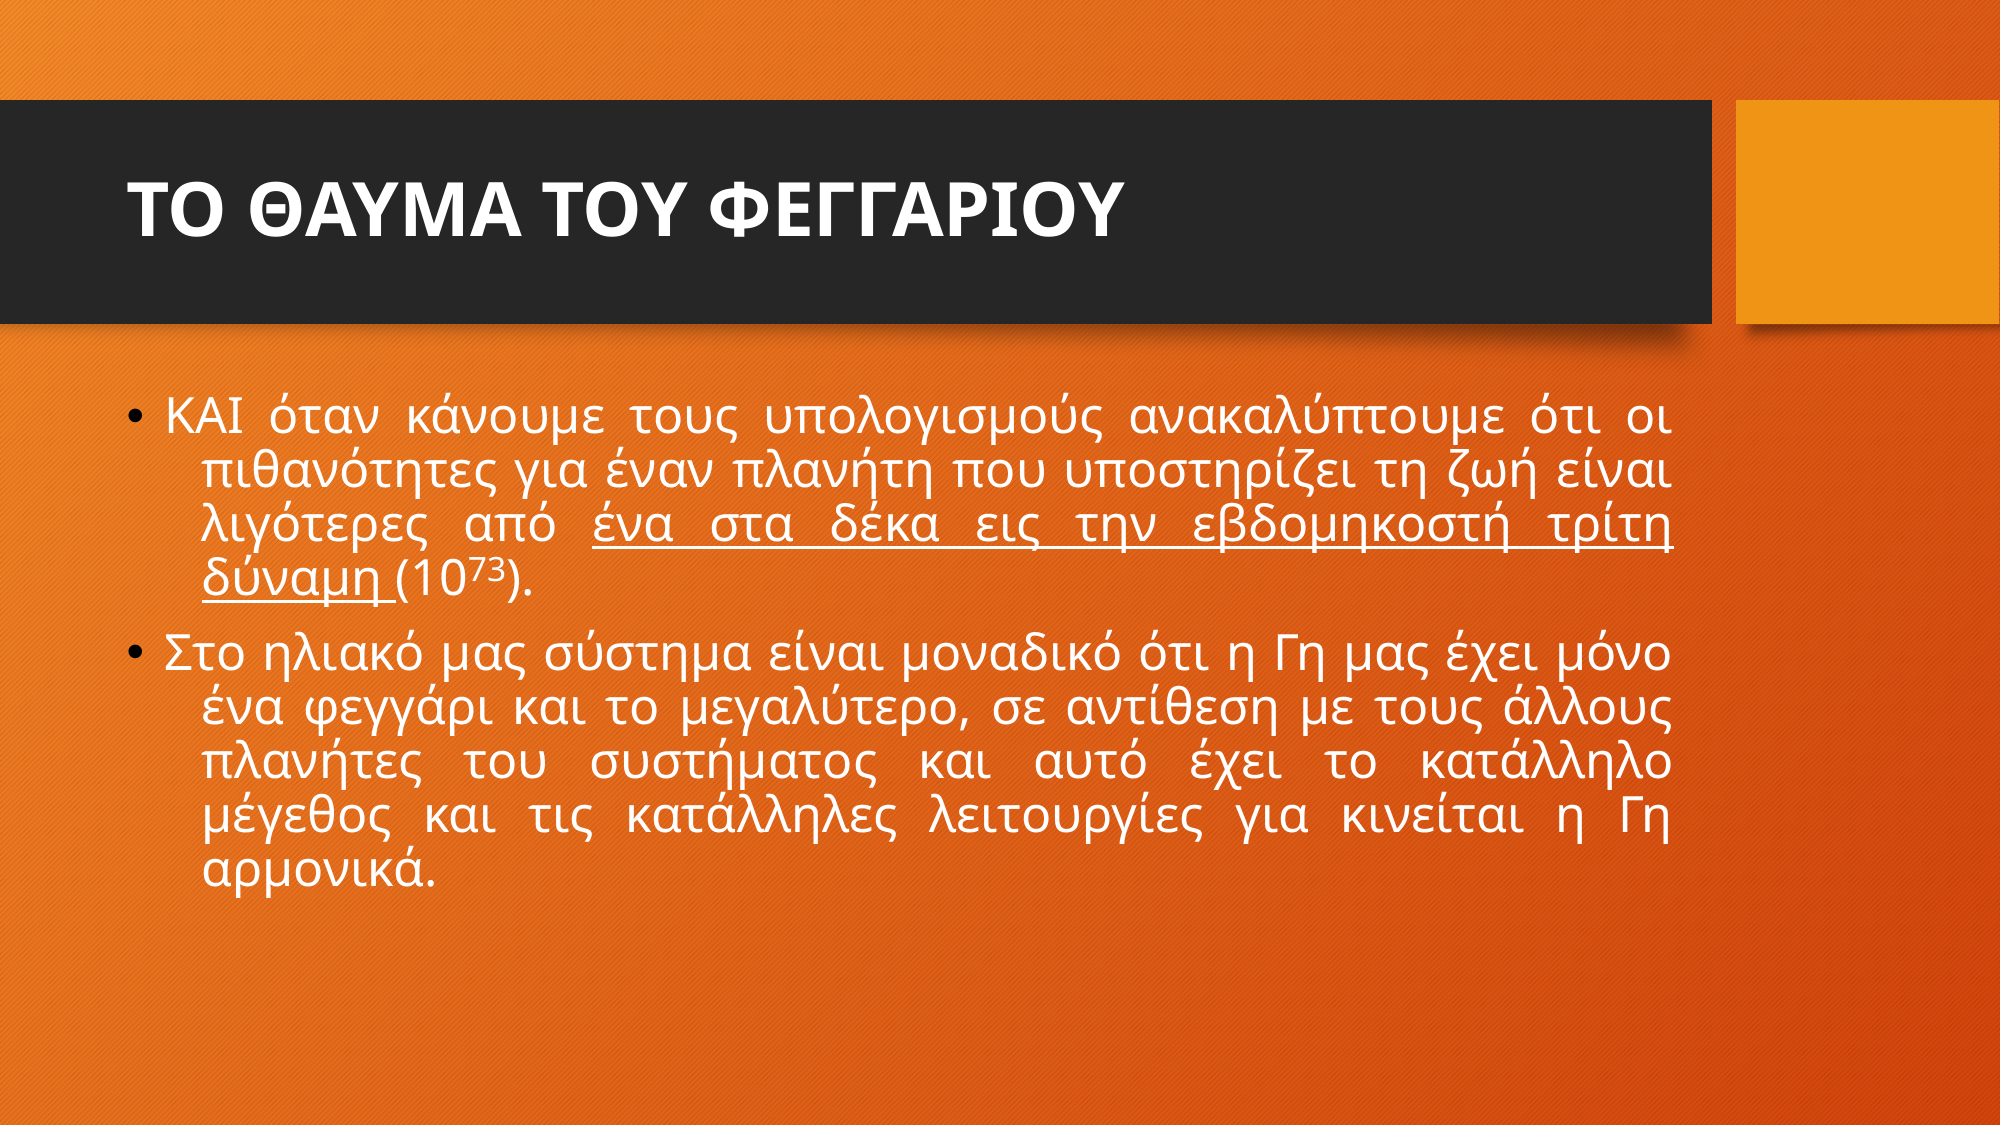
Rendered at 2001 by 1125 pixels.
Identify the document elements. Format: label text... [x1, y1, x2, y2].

list ΚΑΙ όταν κάνουμε τους υπολογισμούς ανακαλύπτουμε ότι οι πιθανότητες για έναν πλανήτη που υποστηρίζει τη ζωή είναι λιγότερες από ένα στα δέκα εις την εβδομηκοστή τρίτη δύναμη (1073). Στο ηλιακό μας σύστημα είναι μοναδικό ότι η Γη μας έχει μόνο ένα φεγγάρι και το μεγαλύτερο, σε αντίθεση με τους άλλους πλανήτες του συστήματος και αυτό έχει το κατάλληλο μέγεθος και τις κατάλληλες λειτουργίες για κινείται η Γη αρμονικά. [111, 383, 1689, 974]
title ΤΟ ΘΑΥΜΑ ΤΟΥ ΦΕΓΓΑΡΙΟΥ [111, 123, 1689, 301]
